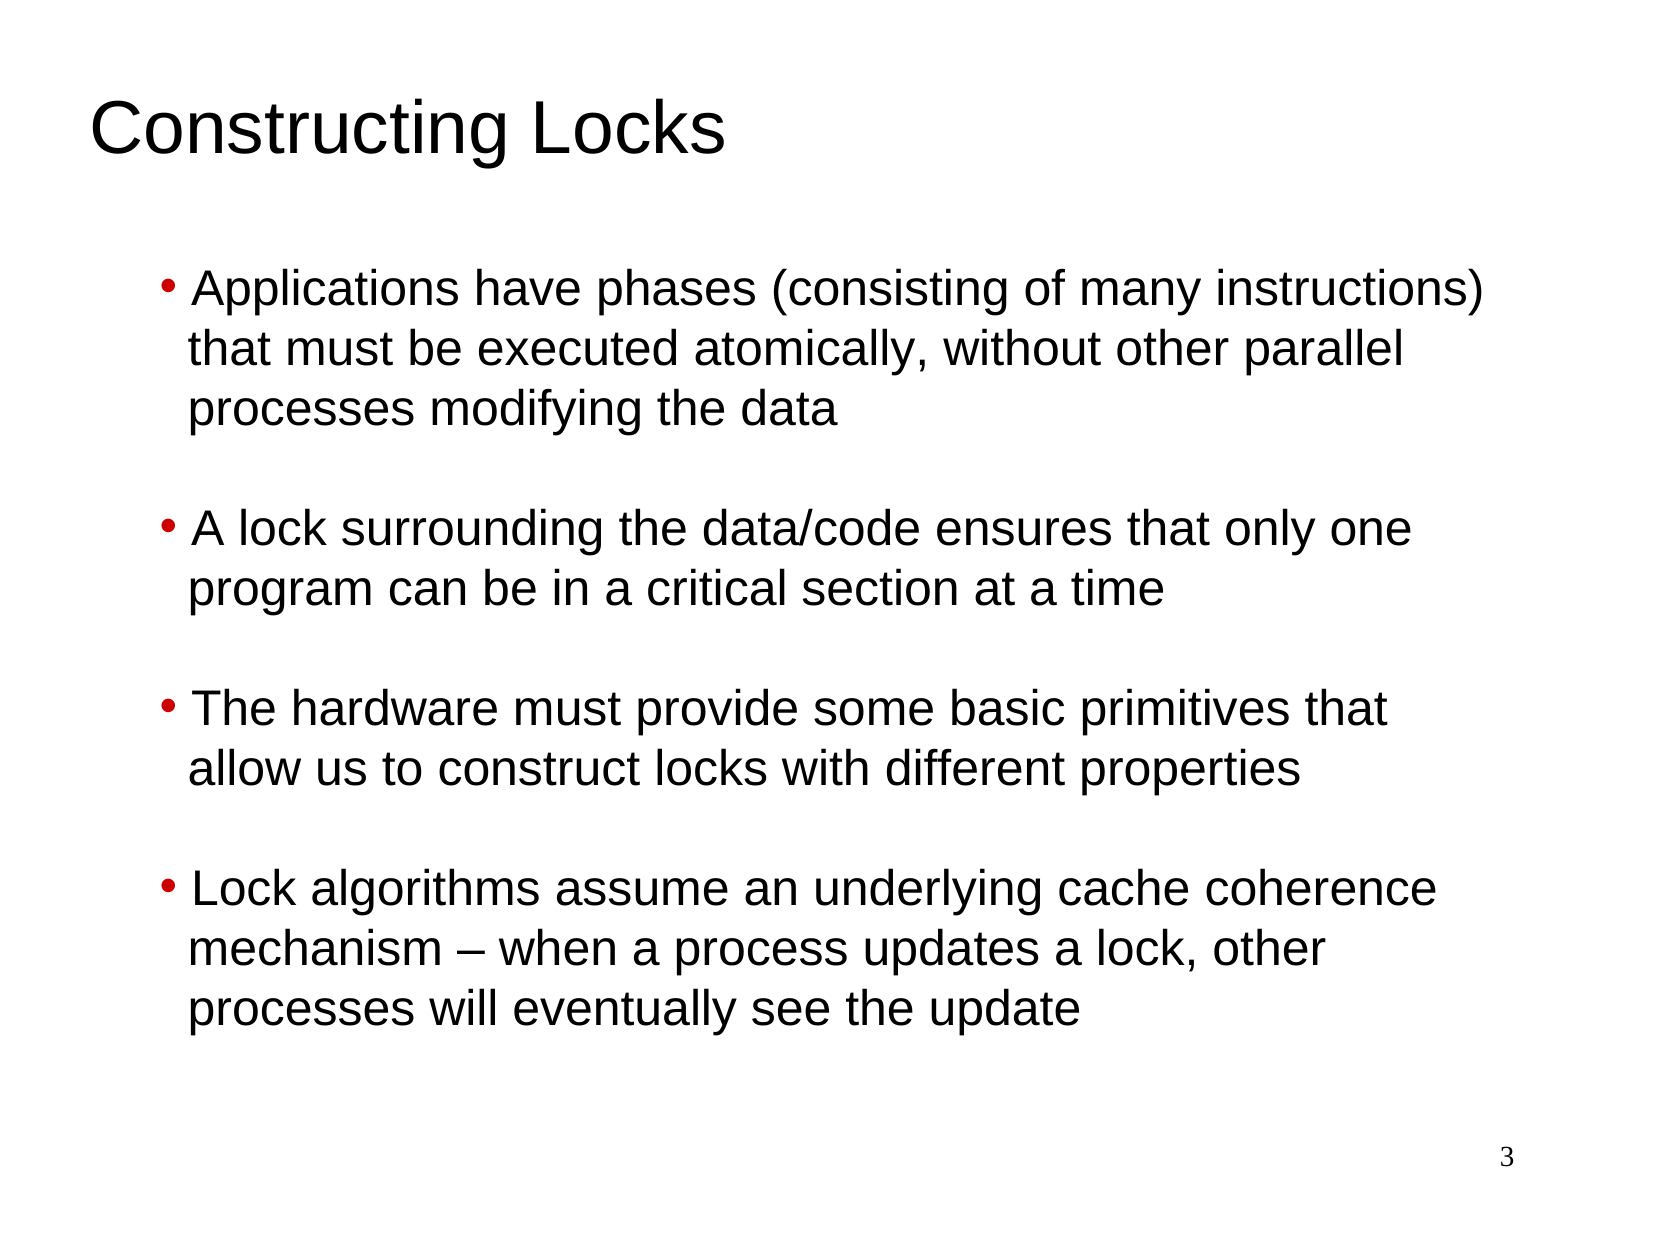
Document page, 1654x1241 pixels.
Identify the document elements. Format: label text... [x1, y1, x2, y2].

text_box Applications have phases (consisting of many instructions) that must be executed atomically, without other parallel processes modifying the data A lock surrounding the data/code ensures that only one program can be in a critical section at a time The hardware must provide some basic primitives that allow us to construct locks with different properties Lock algorithms assume an underlying cache coherence mechanism – when a process updates a lock, other processes will eventually see the update [144, 247, 1501, 1044]
text_box <number> [1184, 1129, 1530, 1213]
text_box Constructing Locks [74, 71, 743, 177]
